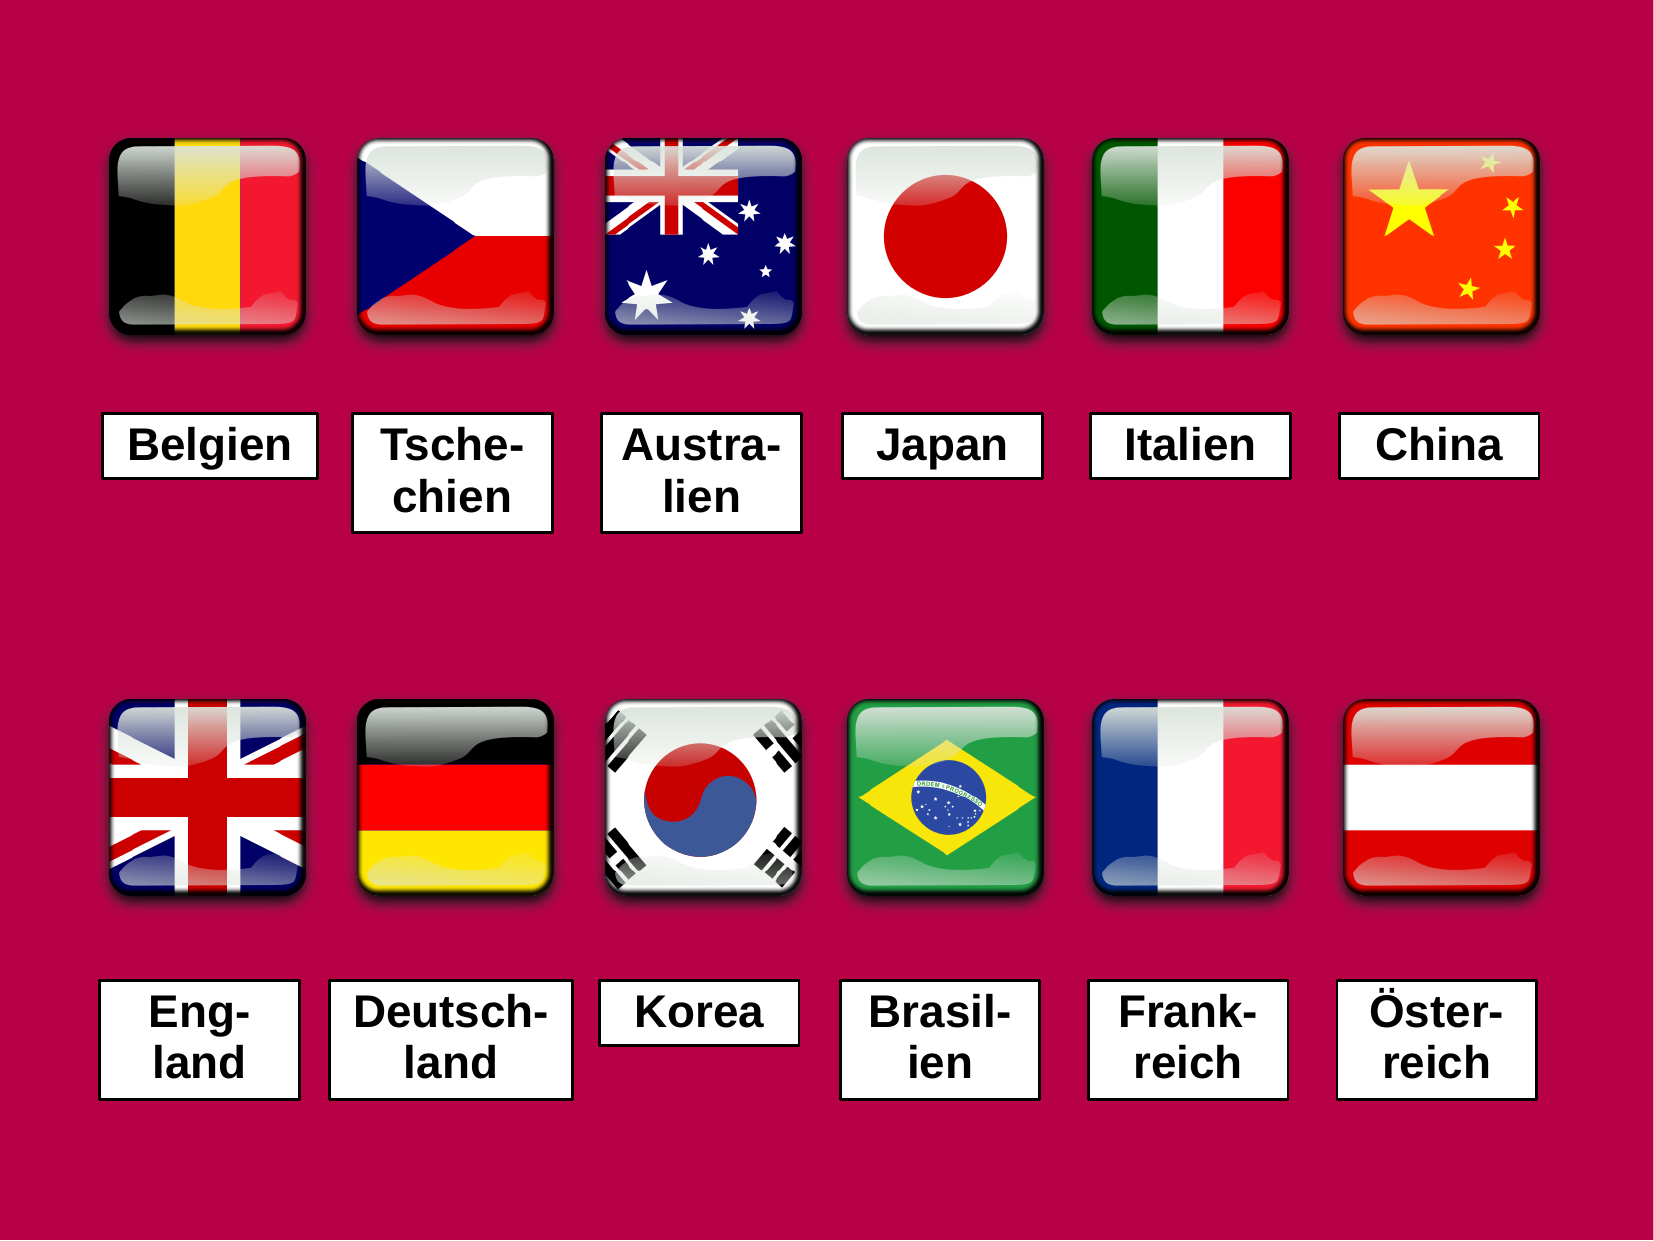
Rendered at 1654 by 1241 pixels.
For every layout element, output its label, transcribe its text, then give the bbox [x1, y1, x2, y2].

text_box Brasil- ien [840, 980, 1040, 1100]
picture [59, 88, 1589, 384]
text_box Tsche- chien [352, 413, 553, 533]
text_box Belgien [102, 413, 318, 479]
text_box Frank- reich [1088, 980, 1288, 1100]
text_box Japan [842, 413, 1043, 479]
text_box Öster- reich [1337, 980, 1537, 1100]
text_box China [1339, 413, 1539, 479]
text_box Eng- land [99, 980, 300, 1100]
picture [59, 649, 1589, 945]
text_box Korea [599, 980, 800, 1046]
text_box Deutsch-land [329, 980, 573, 1100]
text_box Italien [1090, 413, 1291, 479]
text_box Austra- lien [601, 413, 802, 533]
